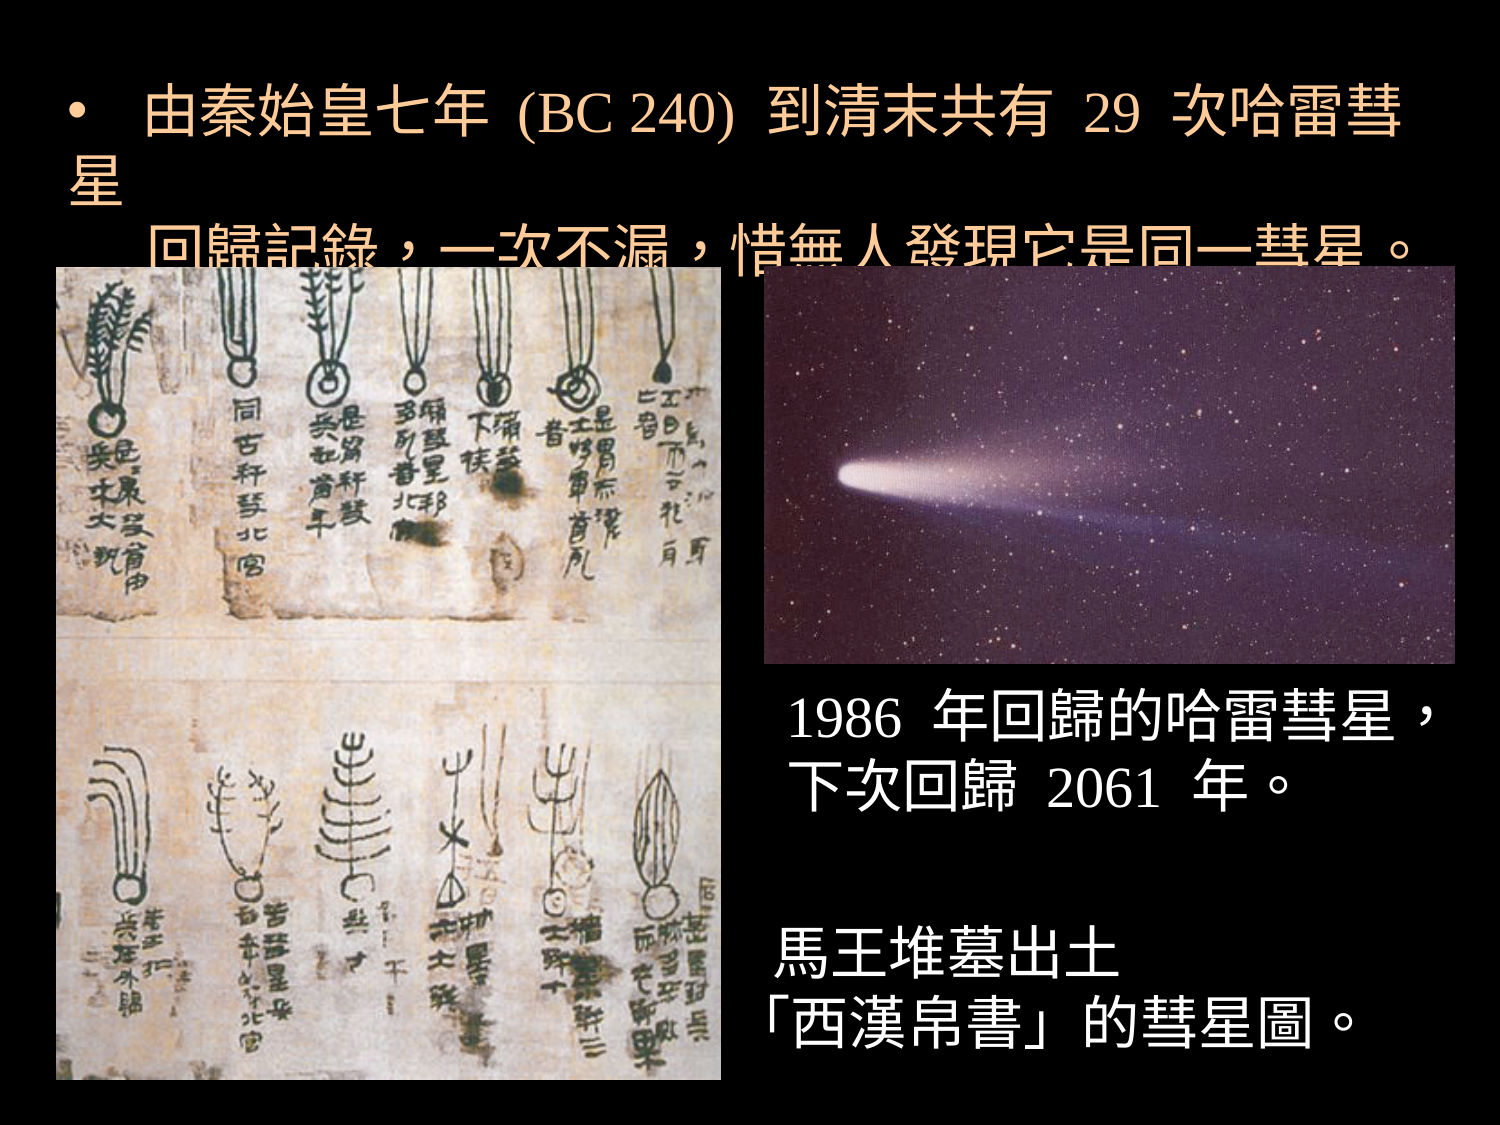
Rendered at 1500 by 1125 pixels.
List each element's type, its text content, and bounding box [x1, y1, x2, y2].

chart [764, 266, 1455, 664]
text_box 由秦始皇七年 (BC 240) 到清末共有 29 次哈雷彗星 回歸記錄，一次不漏，惜無人發現它是同一彗星。 [155, 230, 195, 267]
text_box 馬王堆墓出土 「西漢帛書」的彗星圖。 [721, 908, 1407, 1064]
text_box 由秦始皇七年 (BC 240) 到清末共有 29 次哈雷彗星 回歸記錄，一次不漏，惜無人發現它是同一彗星。 [1146, 230, 1186, 266]
picture [56, 267, 721, 1080]
text_box 1986 年回歸的哈雷彗星，下次回歸 2061 年。 [771, 671, 1478, 828]
text_box 由秦始皇七年 (BC 240) 到清末共有 29 次哈雷彗星 回歸記錄，一次不漏，惜無人發現它是同一彗星。 [53, 66, 1459, 292]
